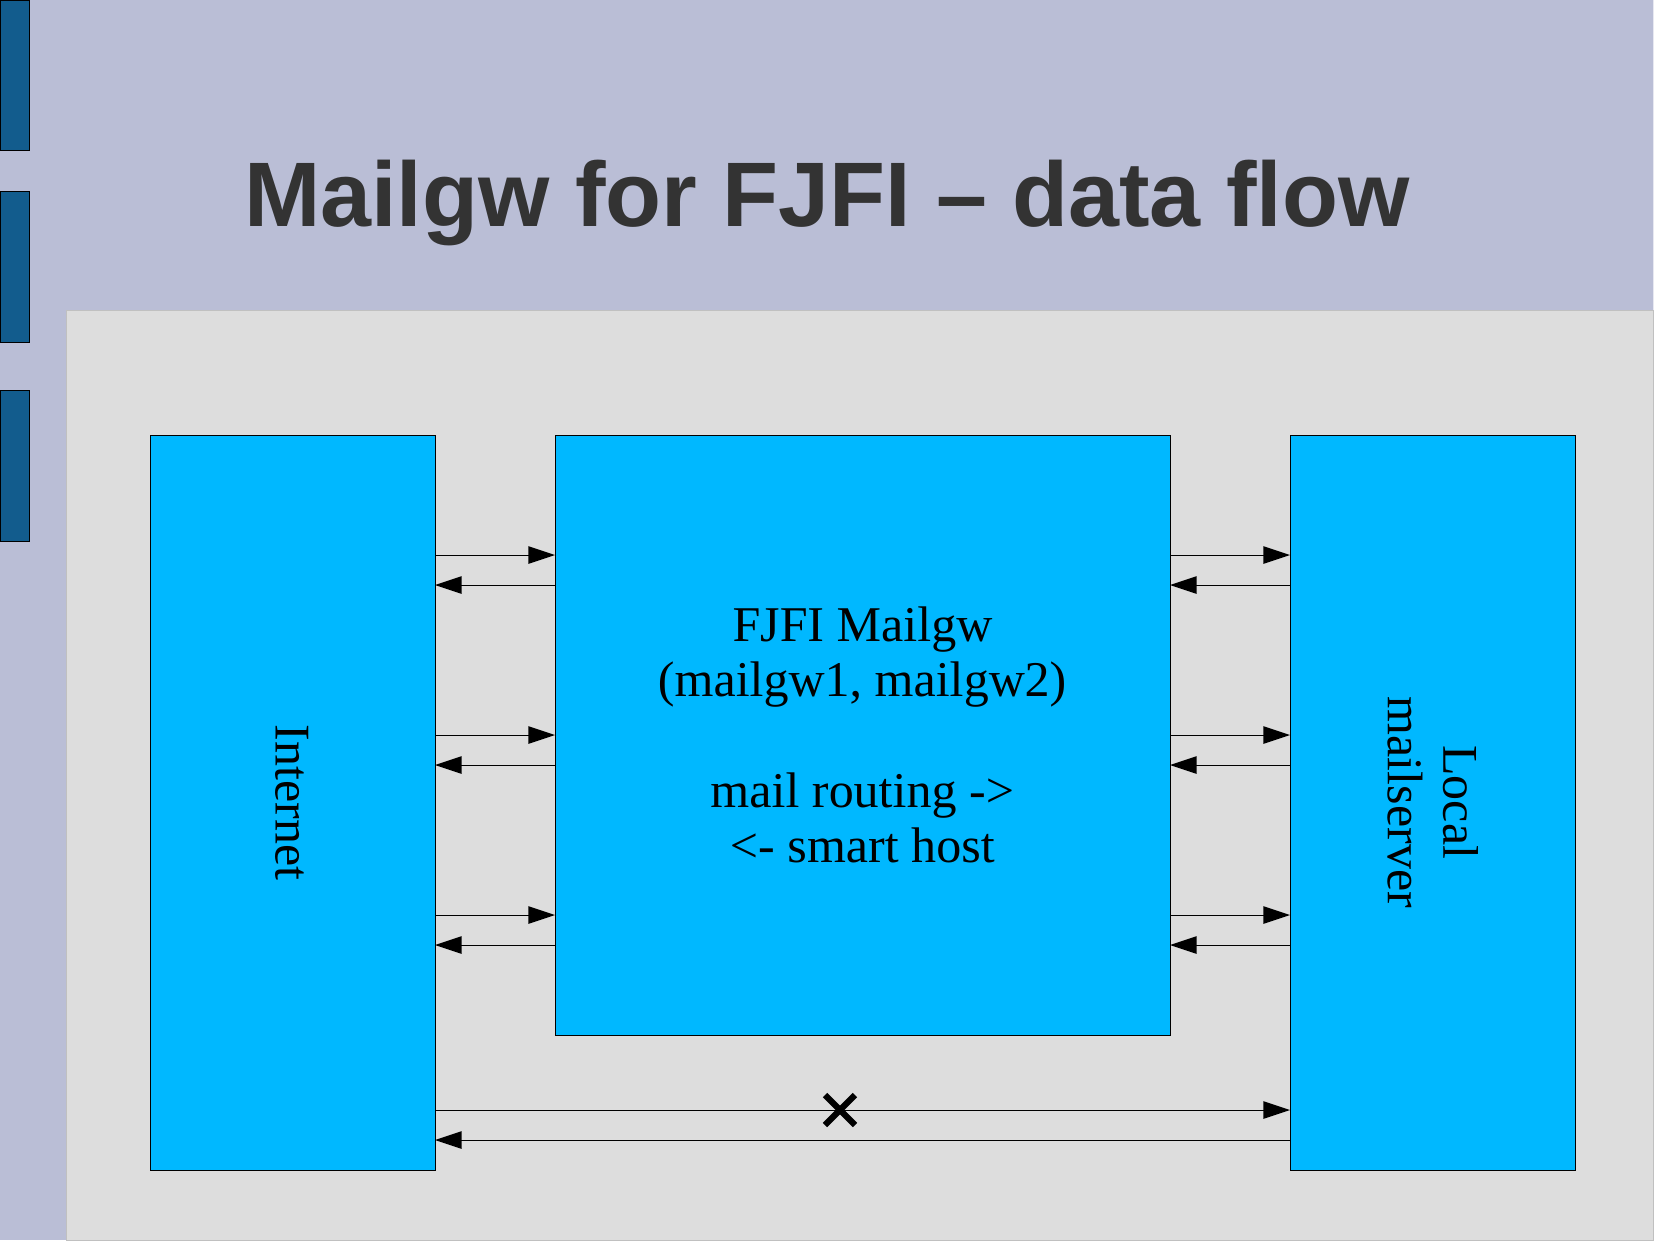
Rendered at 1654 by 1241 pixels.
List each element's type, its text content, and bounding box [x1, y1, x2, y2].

text_box Internet [150, 435, 436, 1171]
text_box Local mailserver [1290, 435, 1576, 1171]
text_box FJFI Mailgw (mailgw1, mailgw2) mail routing -> <- smart host [555, 435, 1171, 1036]
title Mailgw for FJFI – data flow [121, 91, 1534, 299]
